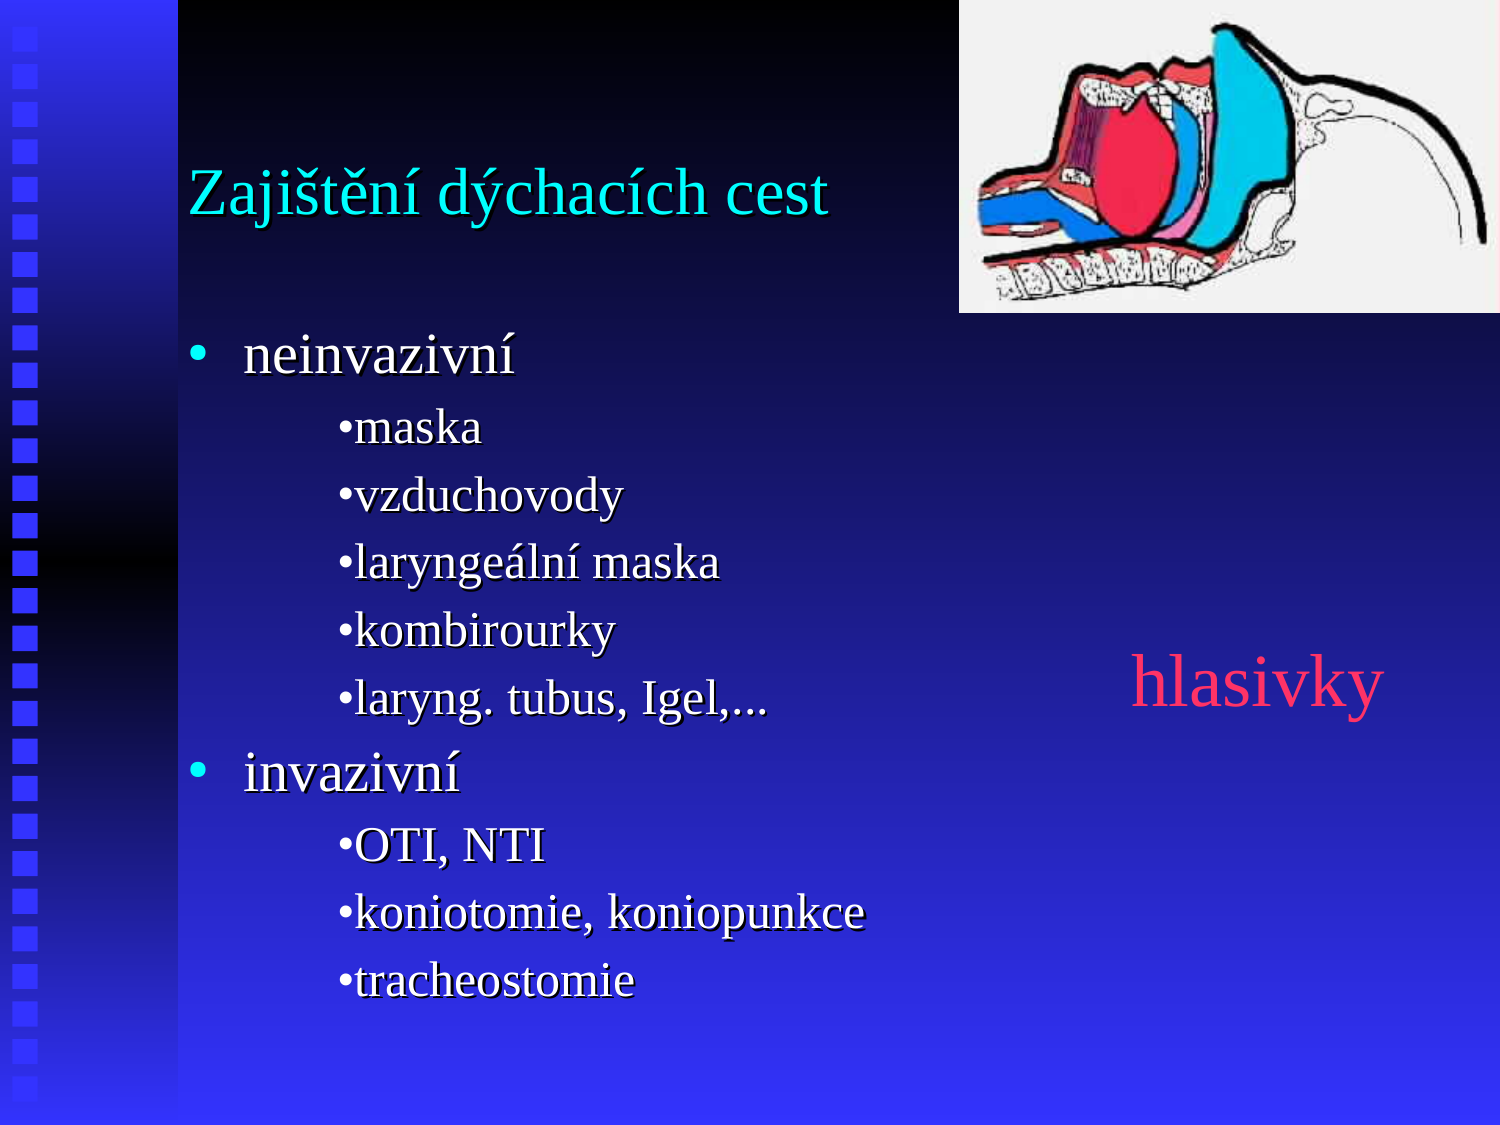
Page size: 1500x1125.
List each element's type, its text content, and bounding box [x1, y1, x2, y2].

text_box hlasivky [1131, 643, 1386, 723]
title Zajištění dýchacích cest [187, 99, 959, 288]
list neinvazivní maska vzduchovody laryngeální maska kombirourky laryng. tubus, Igel,... invazivní OTI, NTI koniotomie, koniopunkce tracheostomie [187, 324, 922, 1021]
picture [959, 0, 1500, 313]
